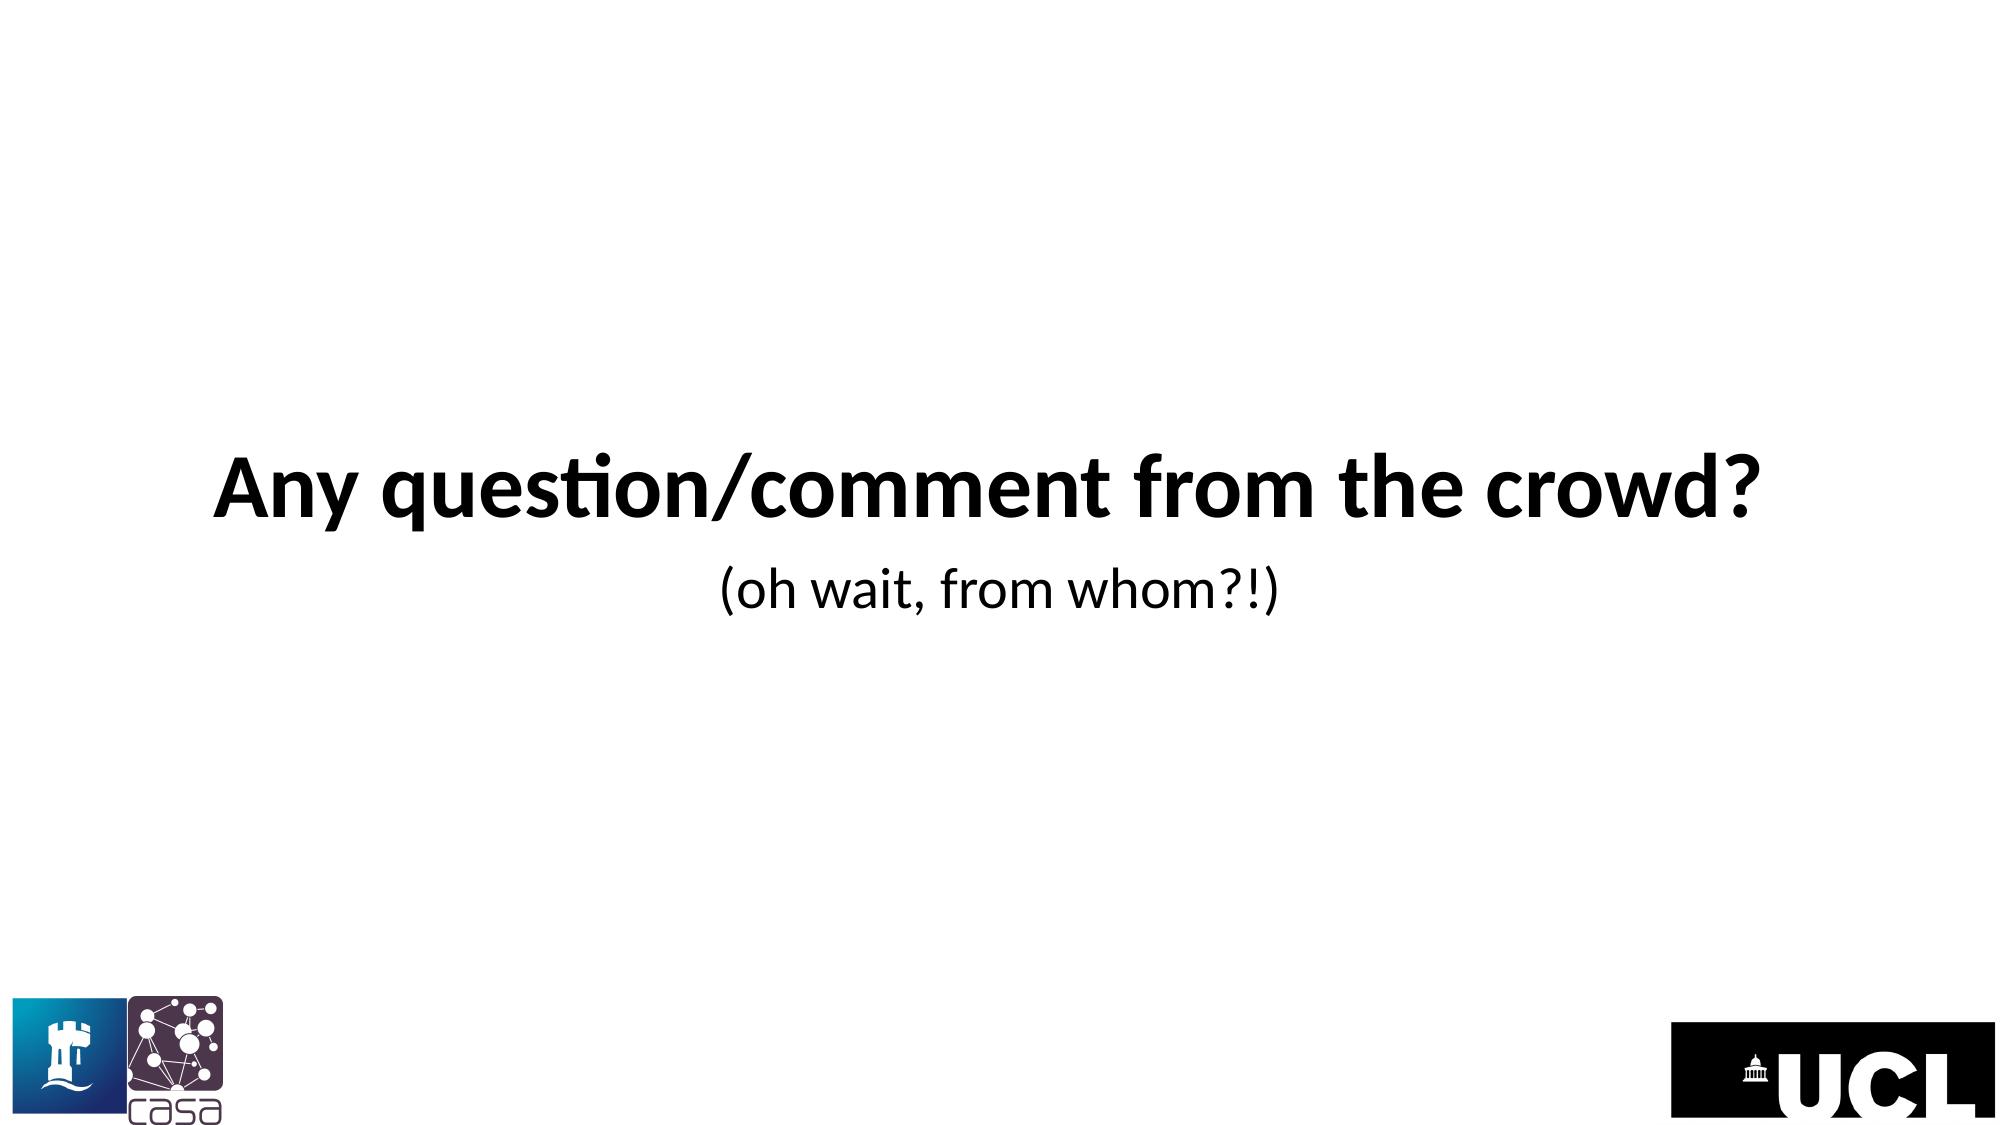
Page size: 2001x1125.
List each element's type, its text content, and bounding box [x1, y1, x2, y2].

list Any question/comment from the crowd? (oh wait, from whom?!) [137, 299, 1863, 1014]
